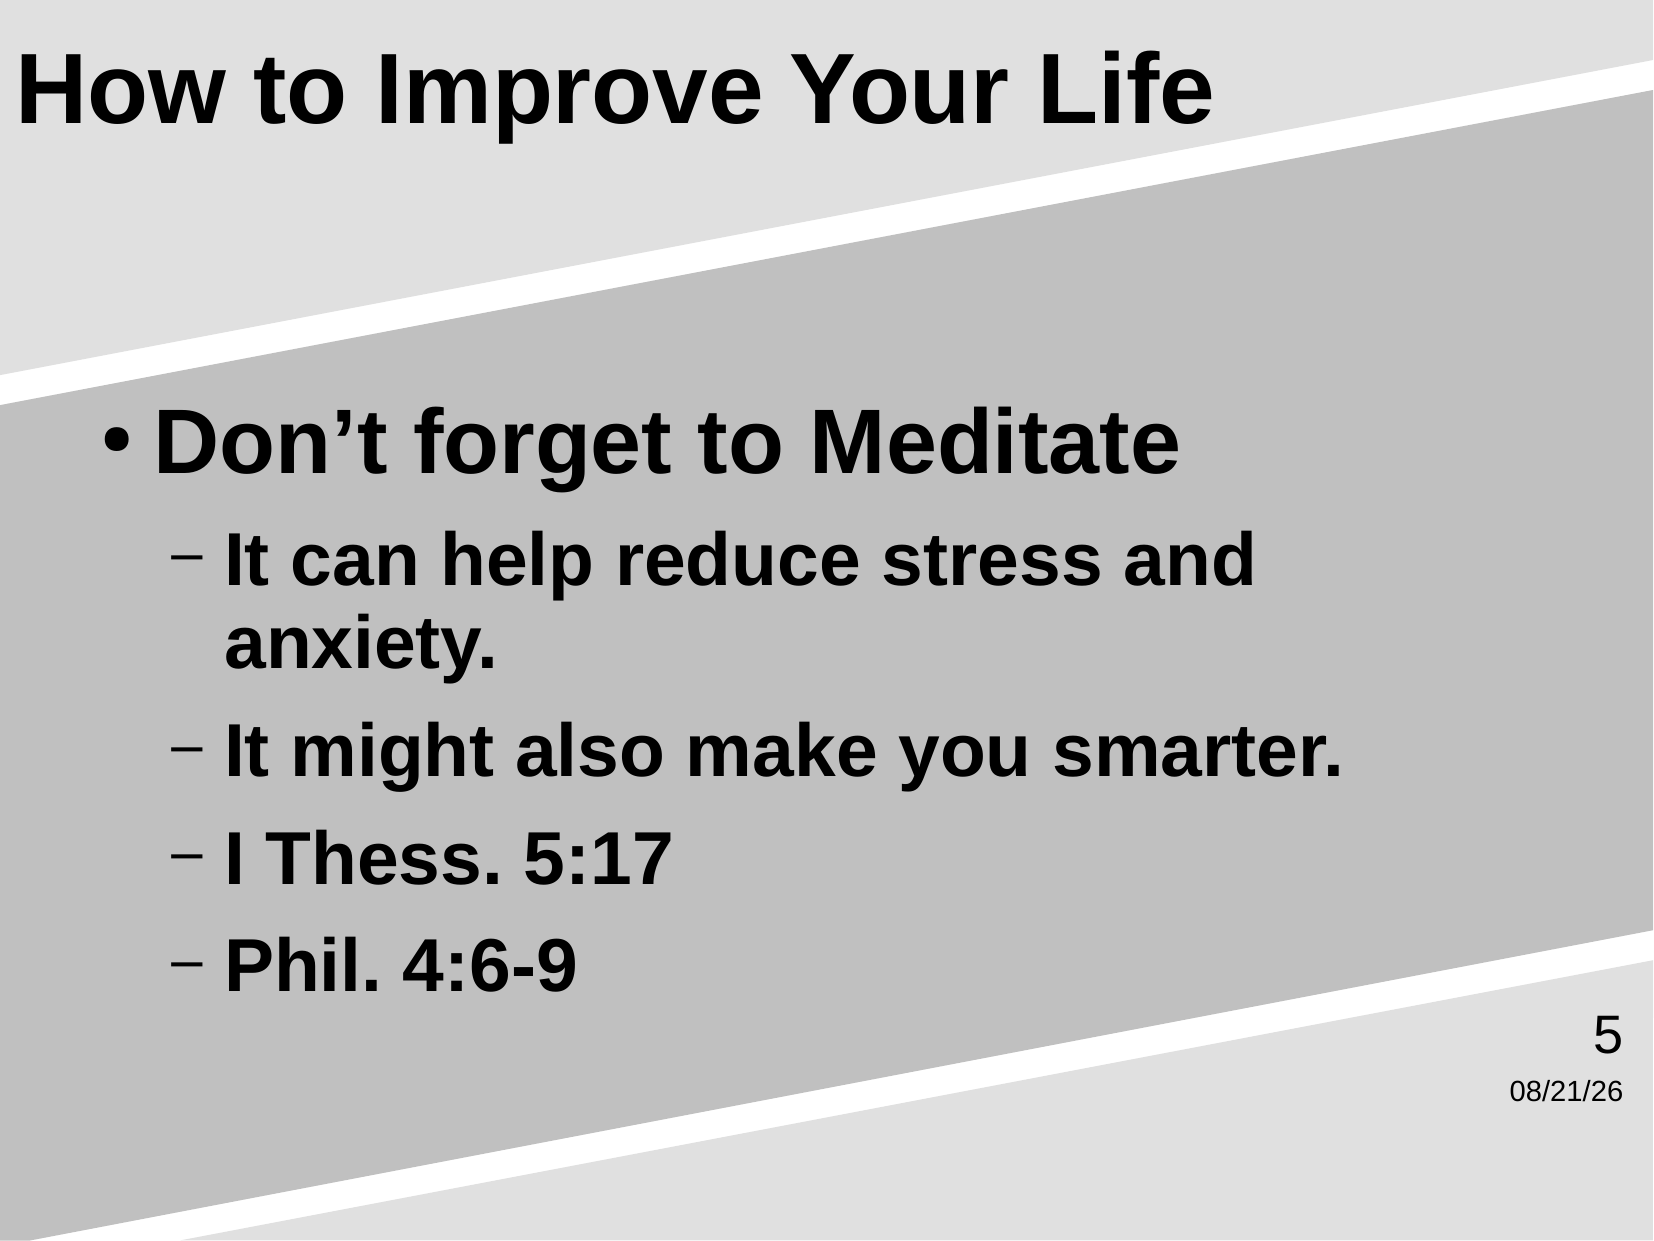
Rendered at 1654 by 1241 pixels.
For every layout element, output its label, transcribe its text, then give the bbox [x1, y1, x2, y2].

title How to Improve Your Life [15, 0, 1503, 193]
list Don’t forget to Meditate It can help reduce stress and anxiety. It might also make you smarter. I Thess. 5:17 Phil. 4:6-9 [82, 390, 1538, 1111]
